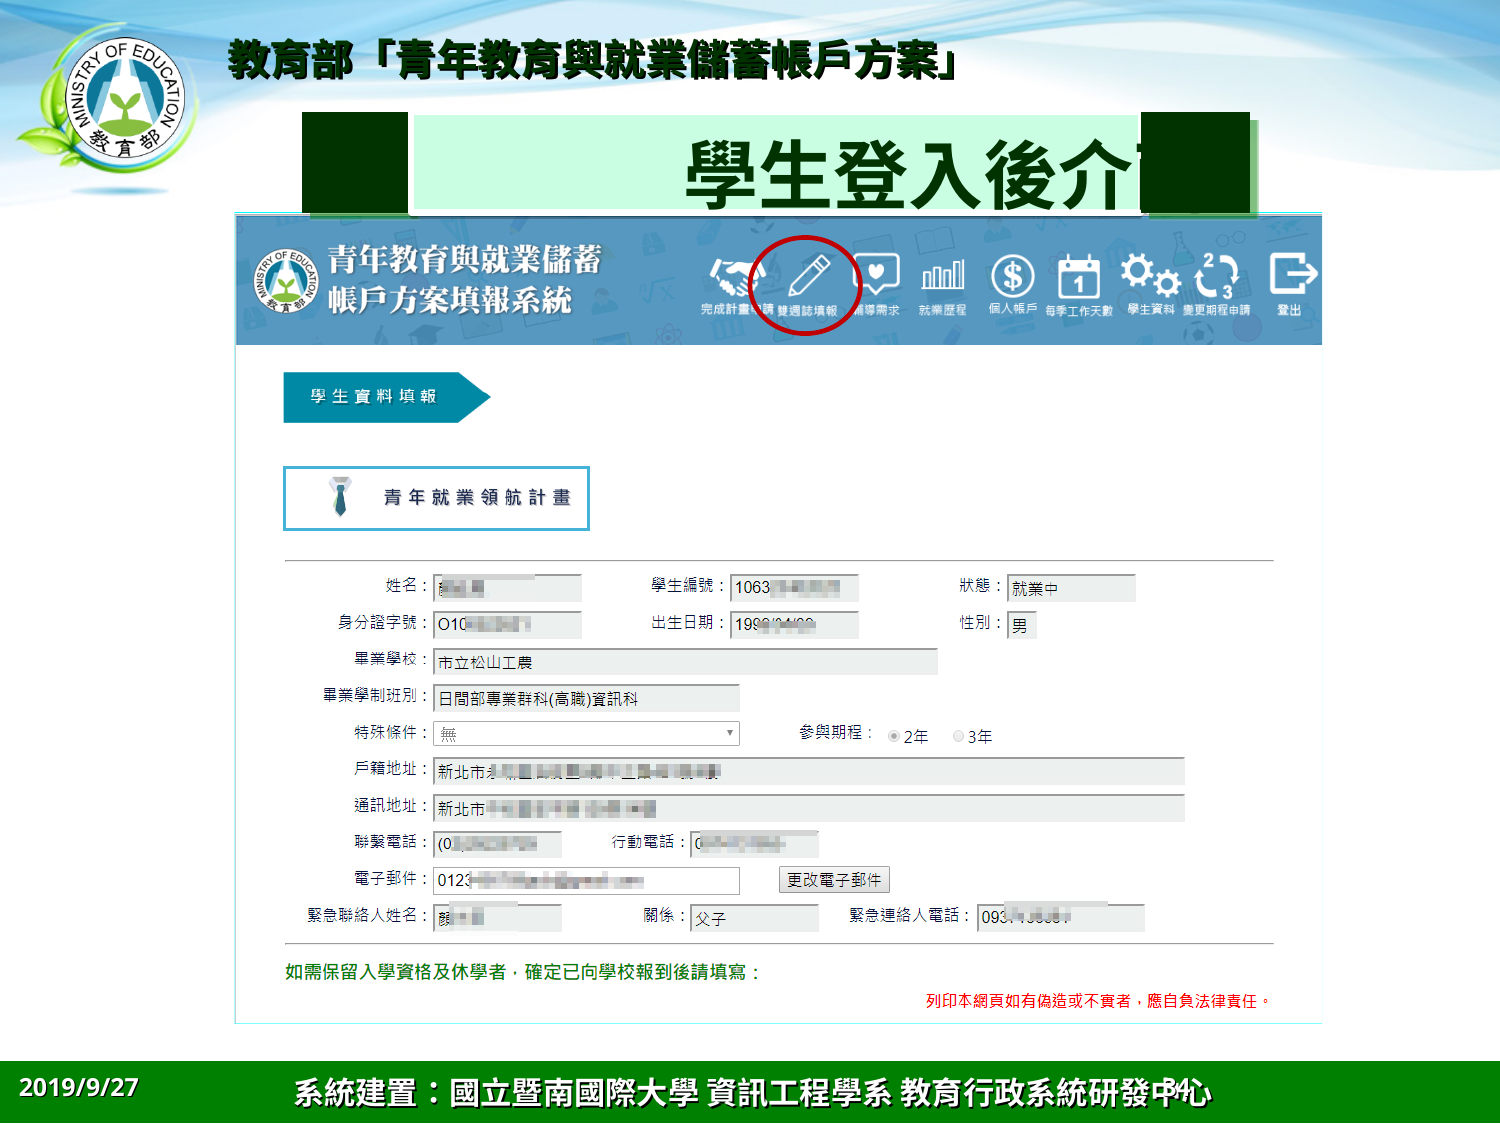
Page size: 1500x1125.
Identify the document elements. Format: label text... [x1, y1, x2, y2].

text_box [302, 112, 411, 213]
text_box 學生登入後介面 [411, 112, 1141, 213]
text_box 2019/9/27 [3, 1063, 354, 1117]
text_box 34 [1147, 1063, 1498, 1117]
text_box [1141, 112, 1250, 213]
chart [234, 212, 1323, 1024]
